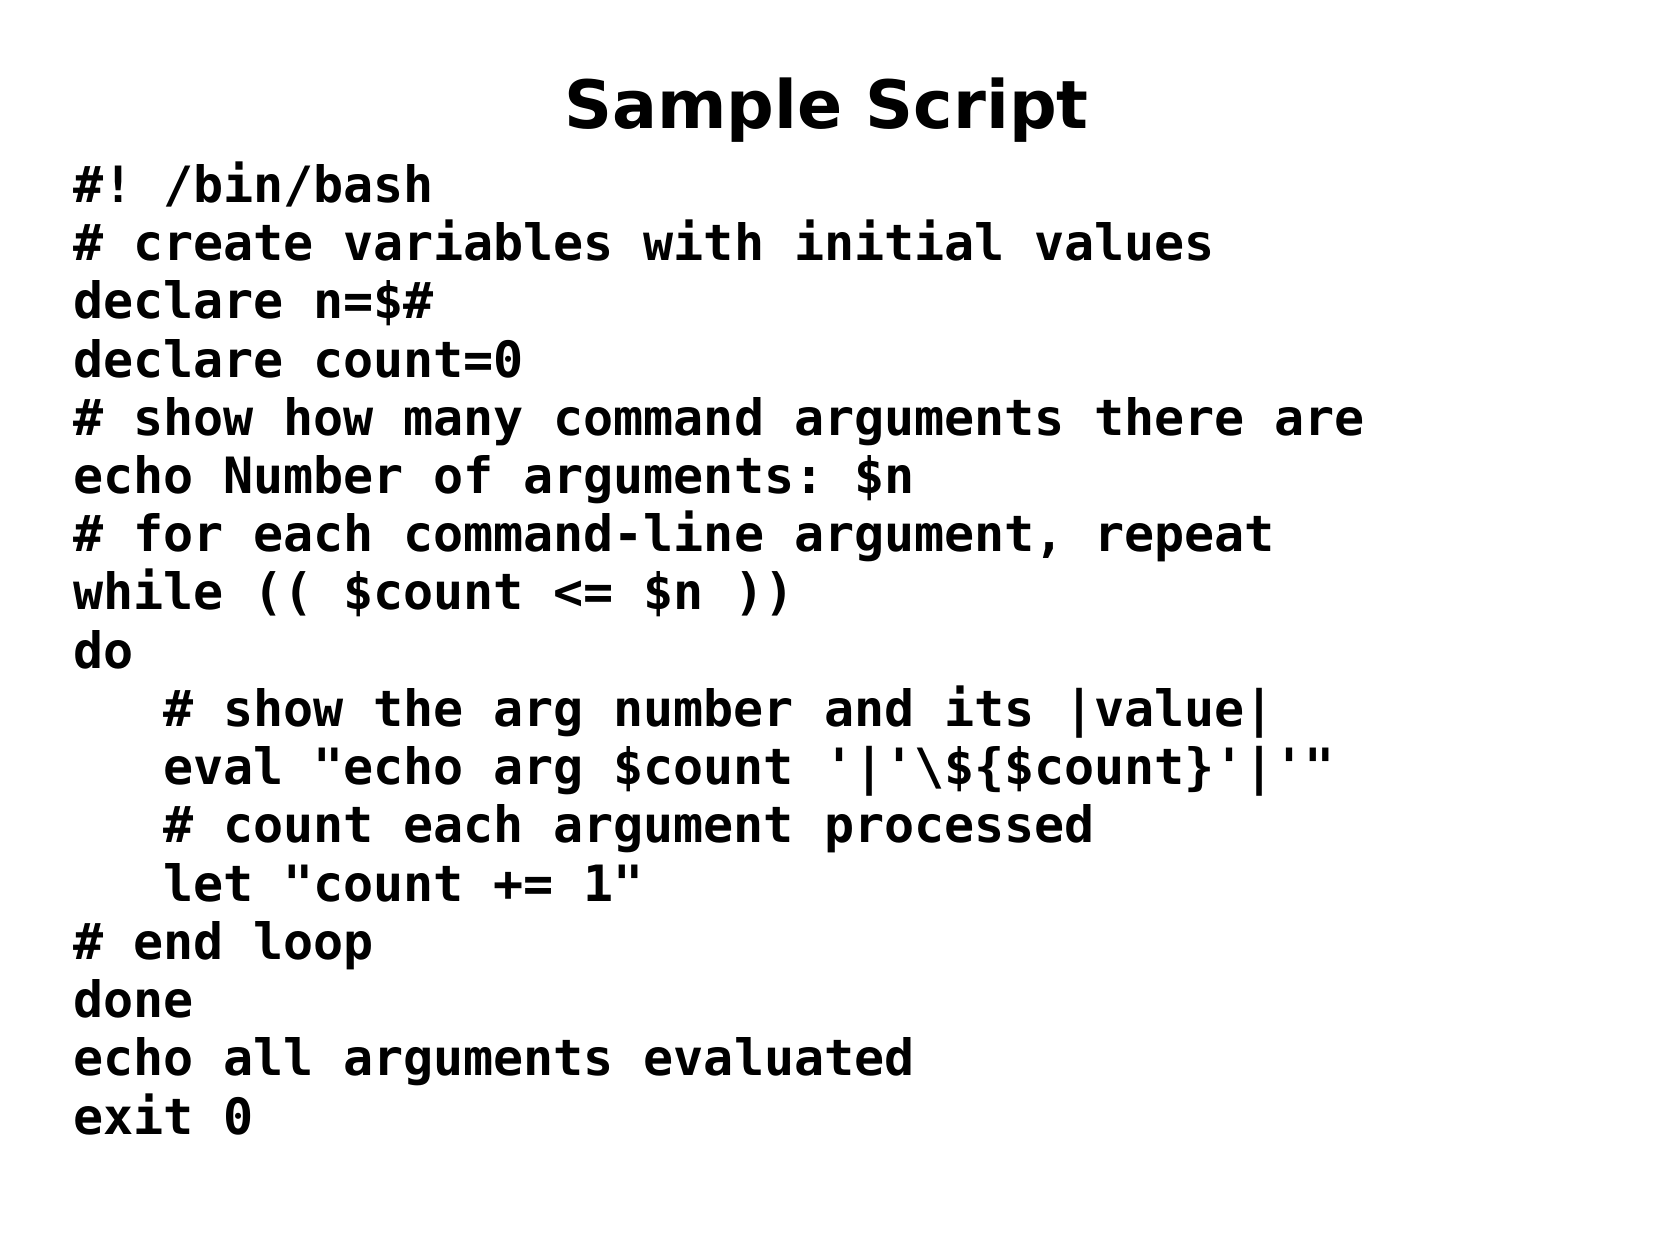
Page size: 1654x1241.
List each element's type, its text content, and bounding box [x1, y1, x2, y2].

text_box Sample Script #! /bin/bash # create variables with initial values declare n=$# declare count=0 # show how many command arguments there are echo Number of arguments: $n # for each command-line argument, repeat while (( $count <= $n )) do # show the arg number and its |value| eval "echo arg $count '|'\${$count}'|'" # count each argument processed let "count += 1" # end loop done echo all arguments evaluated exit 0 [59, 59, 1595, 1154]
